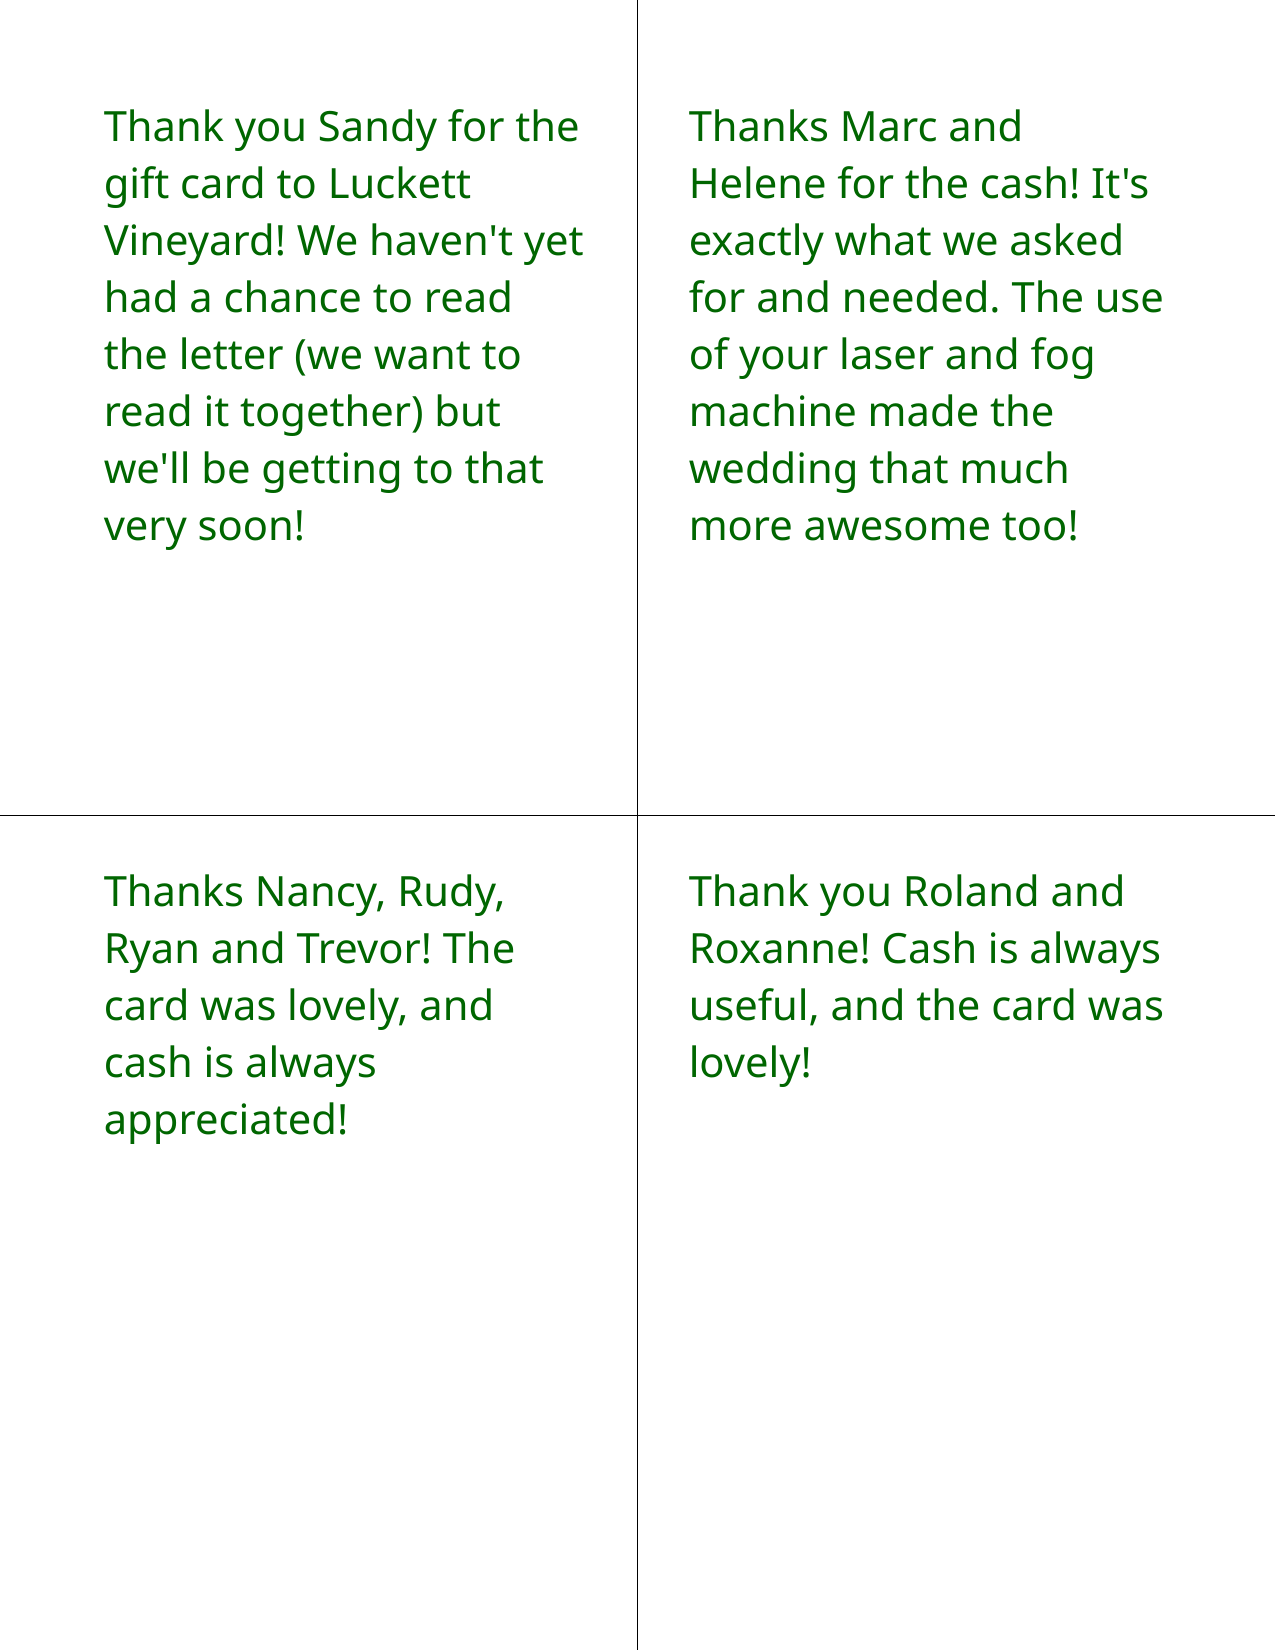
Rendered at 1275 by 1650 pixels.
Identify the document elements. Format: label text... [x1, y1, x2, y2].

text_box Thank you Sandy for the gift card to Luckett Vineyard! We haven't yet had a chance to read the letter (we want to read it together) but we'll be getting to that very soon! [89, 89, 600, 780]
text_box Thanks Marc and Helene for the cash! It's exactly what we asked for and needed. The use of your laser and fog machine made the wedding that much more awesome too! [674, 89, 1185, 780]
text_box Thank you Roland and Roxanne! Cash is always useful, and the card was lovely! [674, 854, 1185, 1545]
text_box Thanks Nancy, Rudy, Ryan and Trevor! The card was lovely, and cash is always appreciated! [89, 854, 600, 1545]
